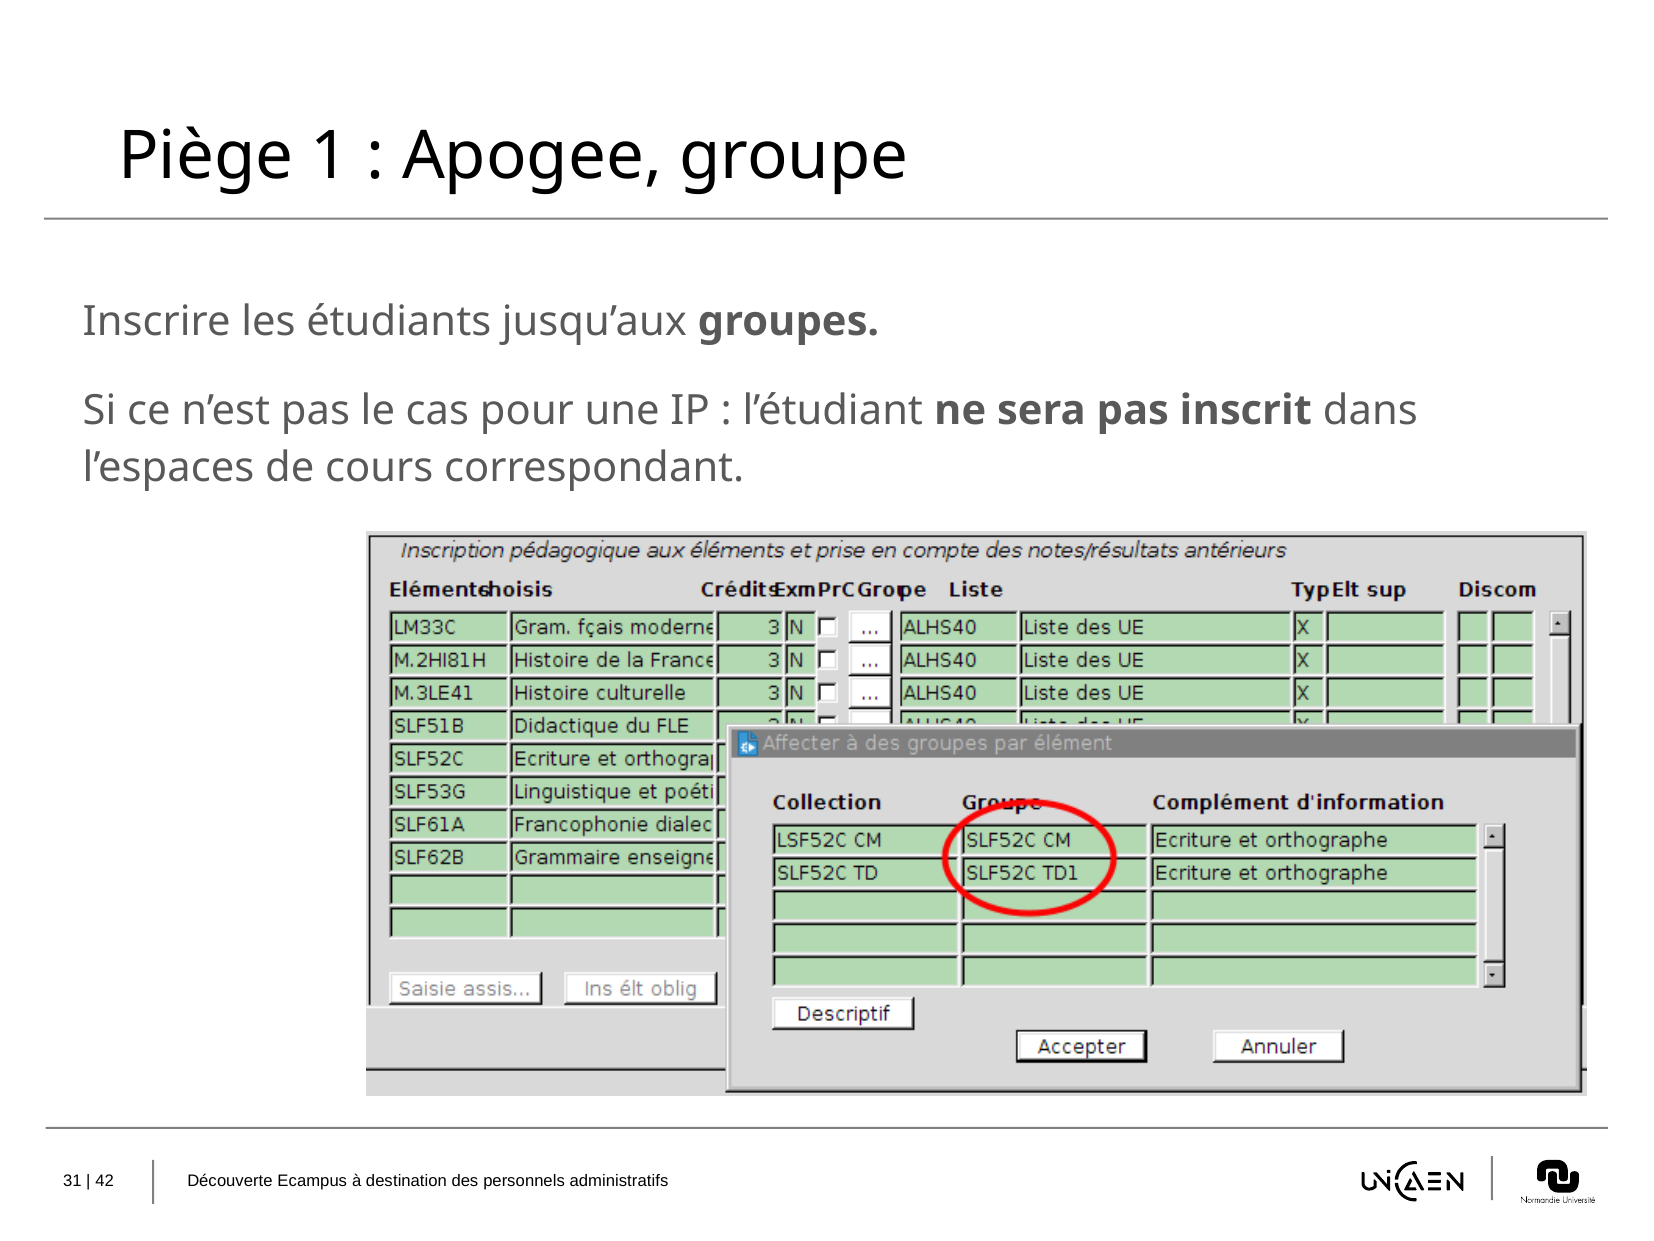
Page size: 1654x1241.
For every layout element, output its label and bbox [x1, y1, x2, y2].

text_box [82, 49, 1571, 257]
picture [366, 531, 1587, 1096]
text_box [82, 290, 1571, 1010]
